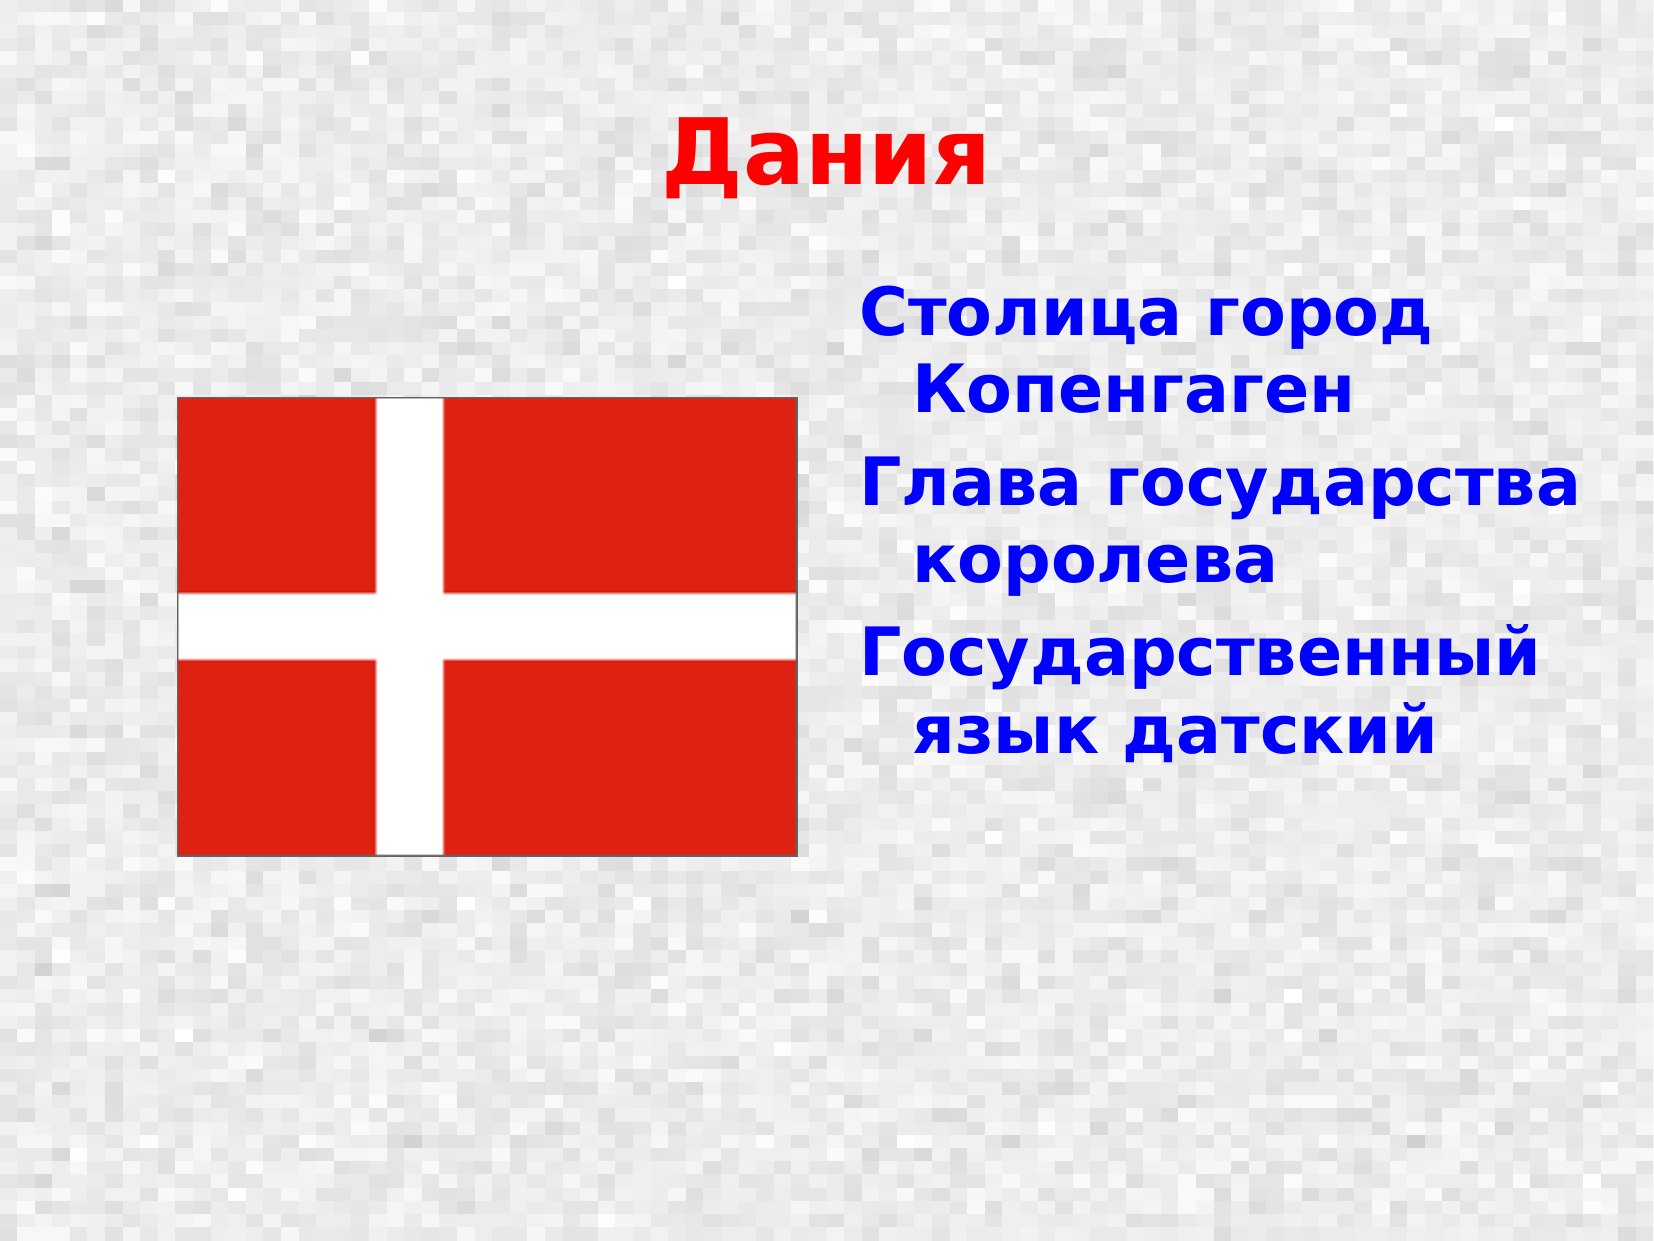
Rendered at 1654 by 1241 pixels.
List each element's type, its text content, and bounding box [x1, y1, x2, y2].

picture [0, 0, 1654, 1241]
text_box Столица город Копенгаген Глава государства королева Государственный язык датский [826, 265, 1625, 1235]
title Дания [82, 56, 1571, 250]
